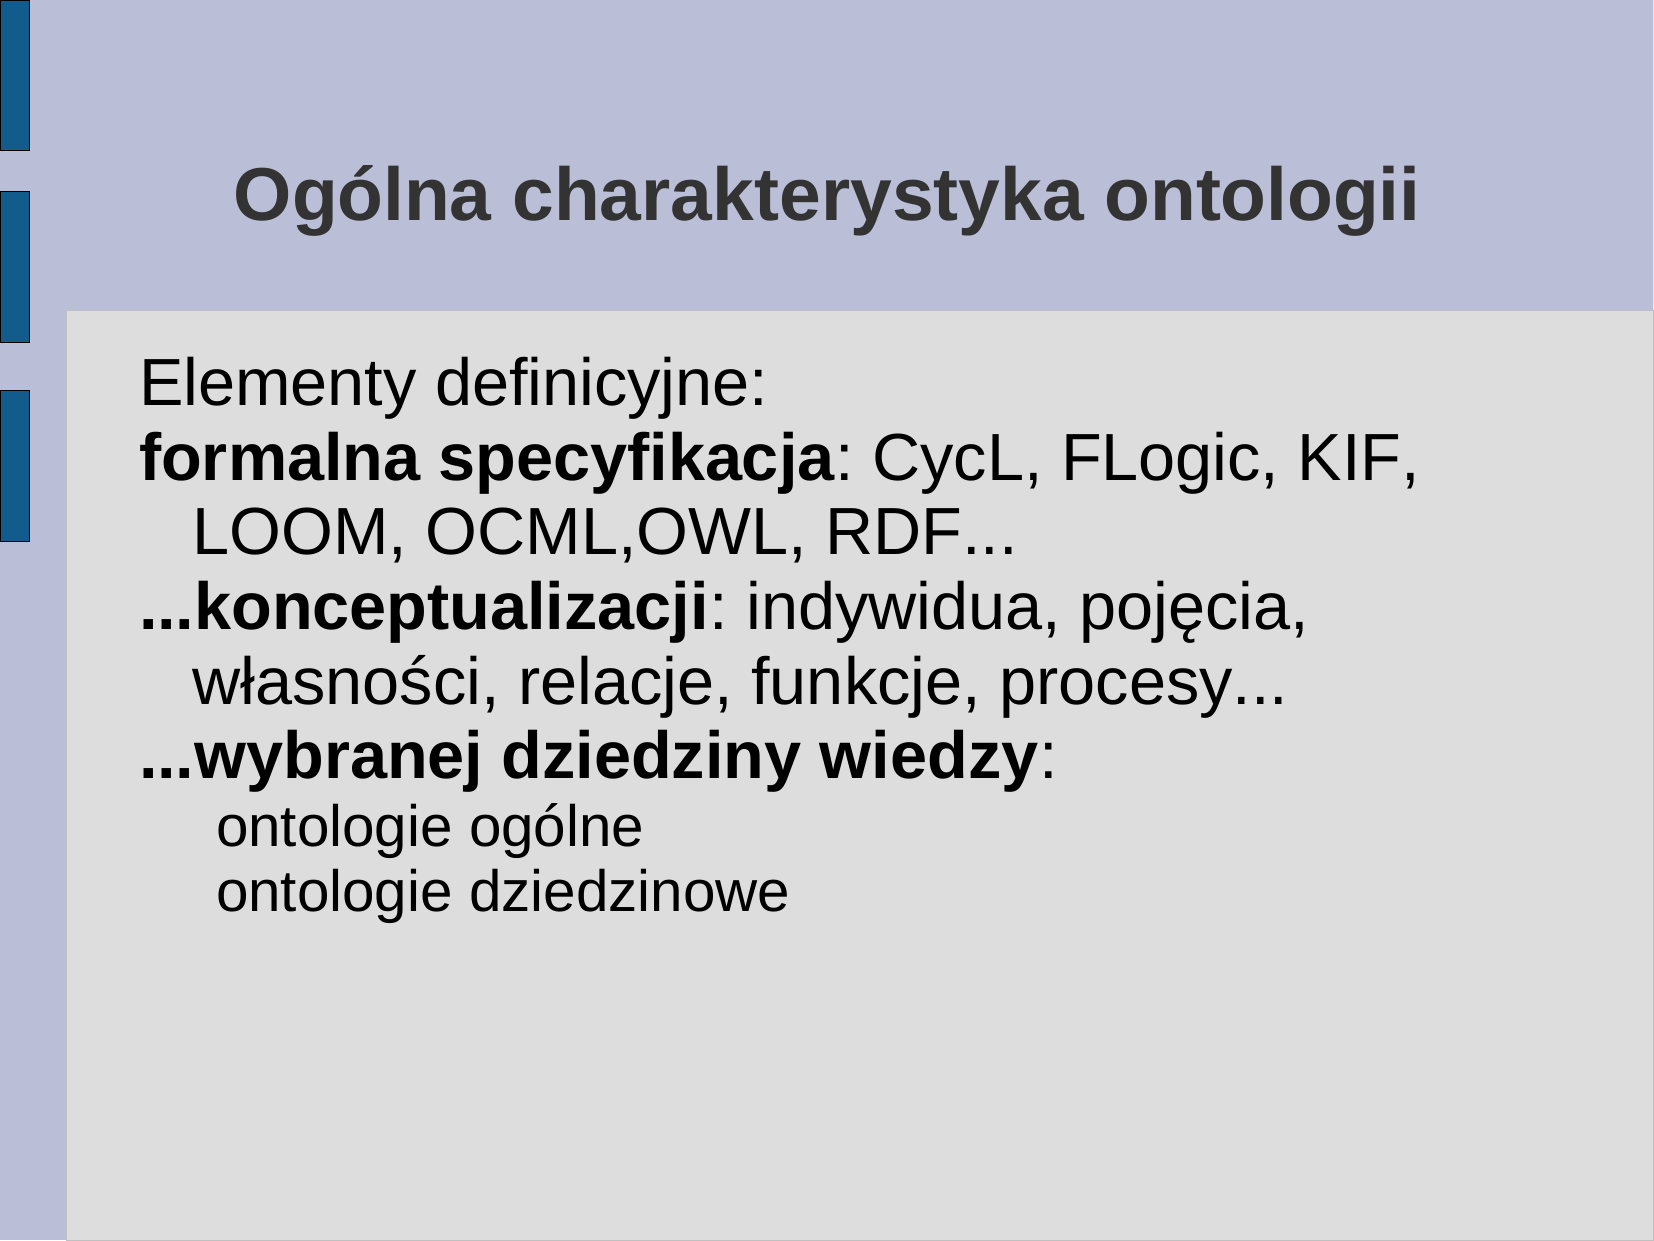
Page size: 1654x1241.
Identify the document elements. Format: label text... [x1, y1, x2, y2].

list Elementy definicyjne: formalna specyfikacja: CycL, FLogic, KIF, LOOM, OCML,OWL, RDF... ...konceptualizacji: indywidua, pojęcia, własności, relacje, funkcje, procesy... ...wybranej dziedziny wiedzy: ontologie ogólne ontologie dziedzinowe [121, 344, 1534, 1127]
title Ogólna charakterystyka ontologii [121, 91, 1534, 299]
